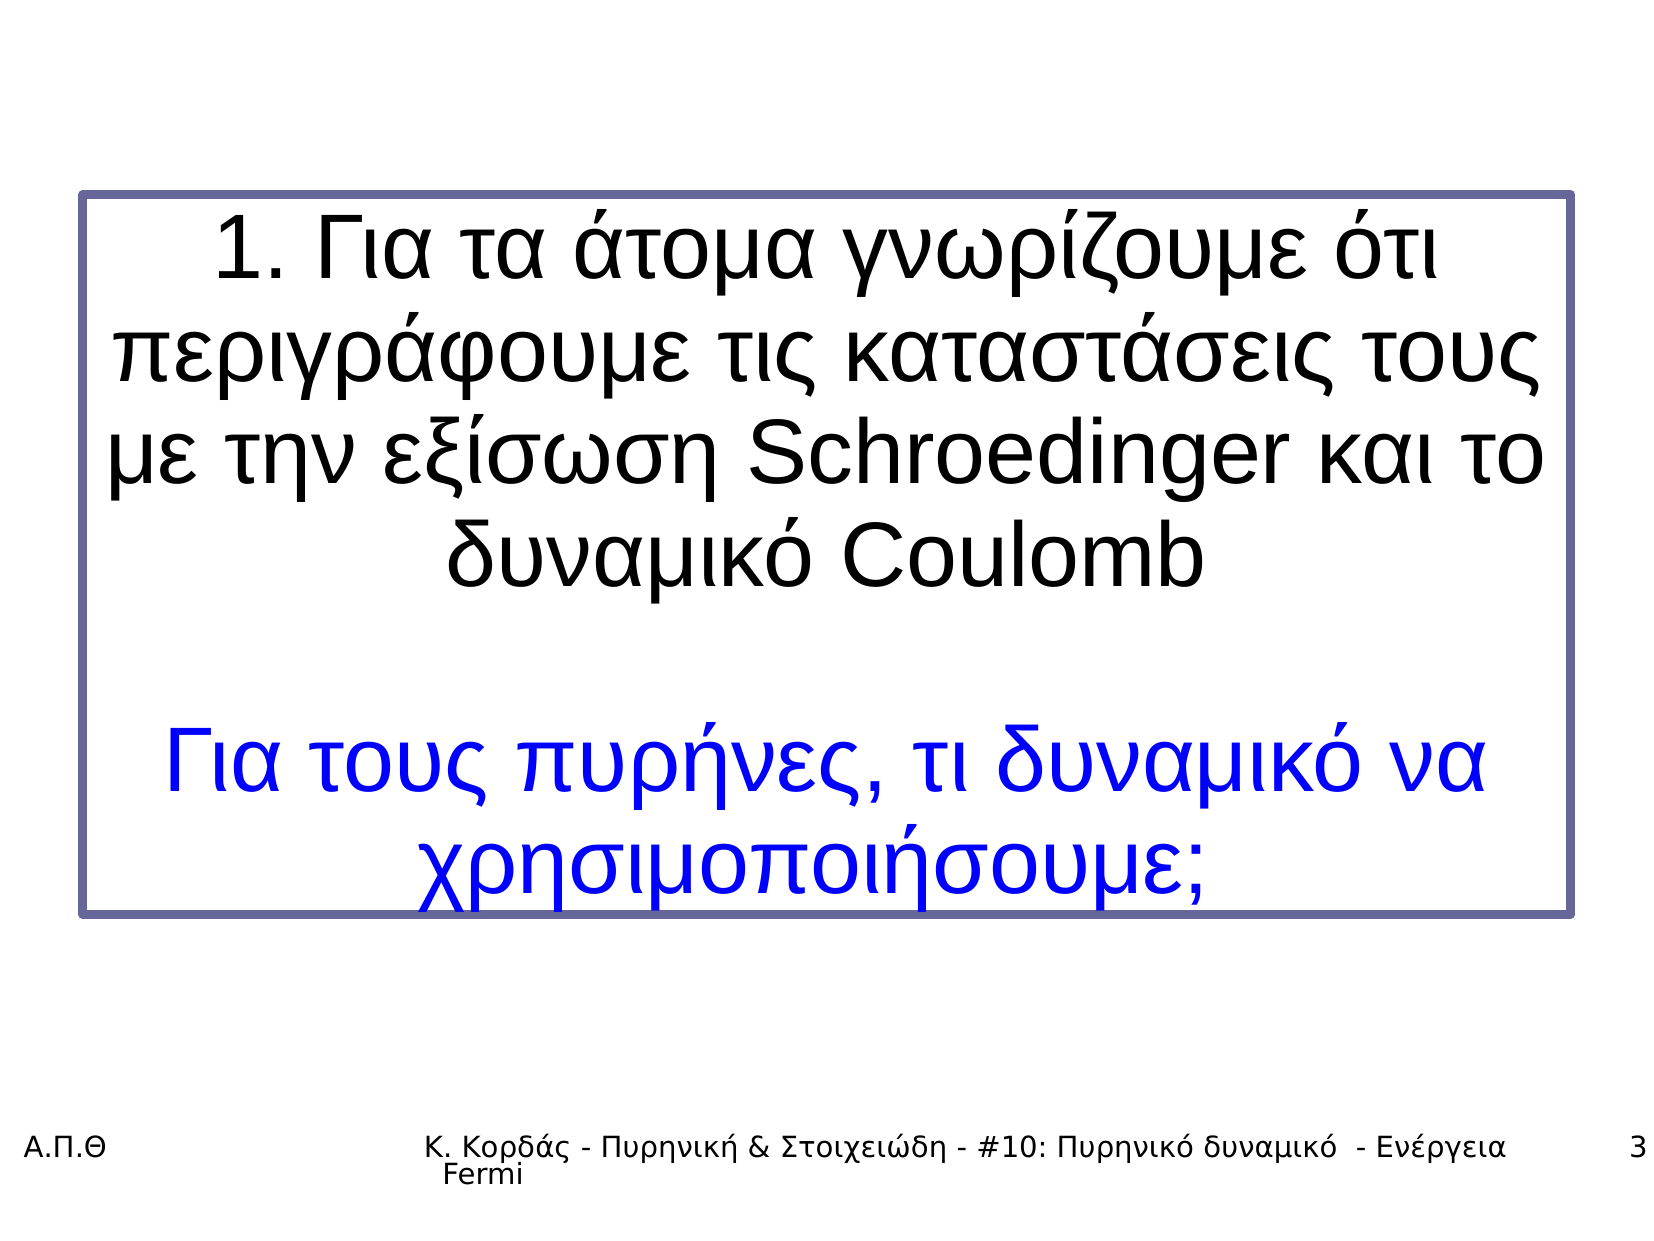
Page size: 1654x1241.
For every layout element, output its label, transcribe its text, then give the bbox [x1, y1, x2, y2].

title 1. Για τα άτομα γνωρίζουμε ότι περιγράφουμε τις καταστάσεις τους με την εξίσωση Schroedinger και το δυναμικό Coulomb Για τους πυρήνες, τι δυναμικό να χρησιμοποιήσουμε; [82, 194, 1571, 915]
